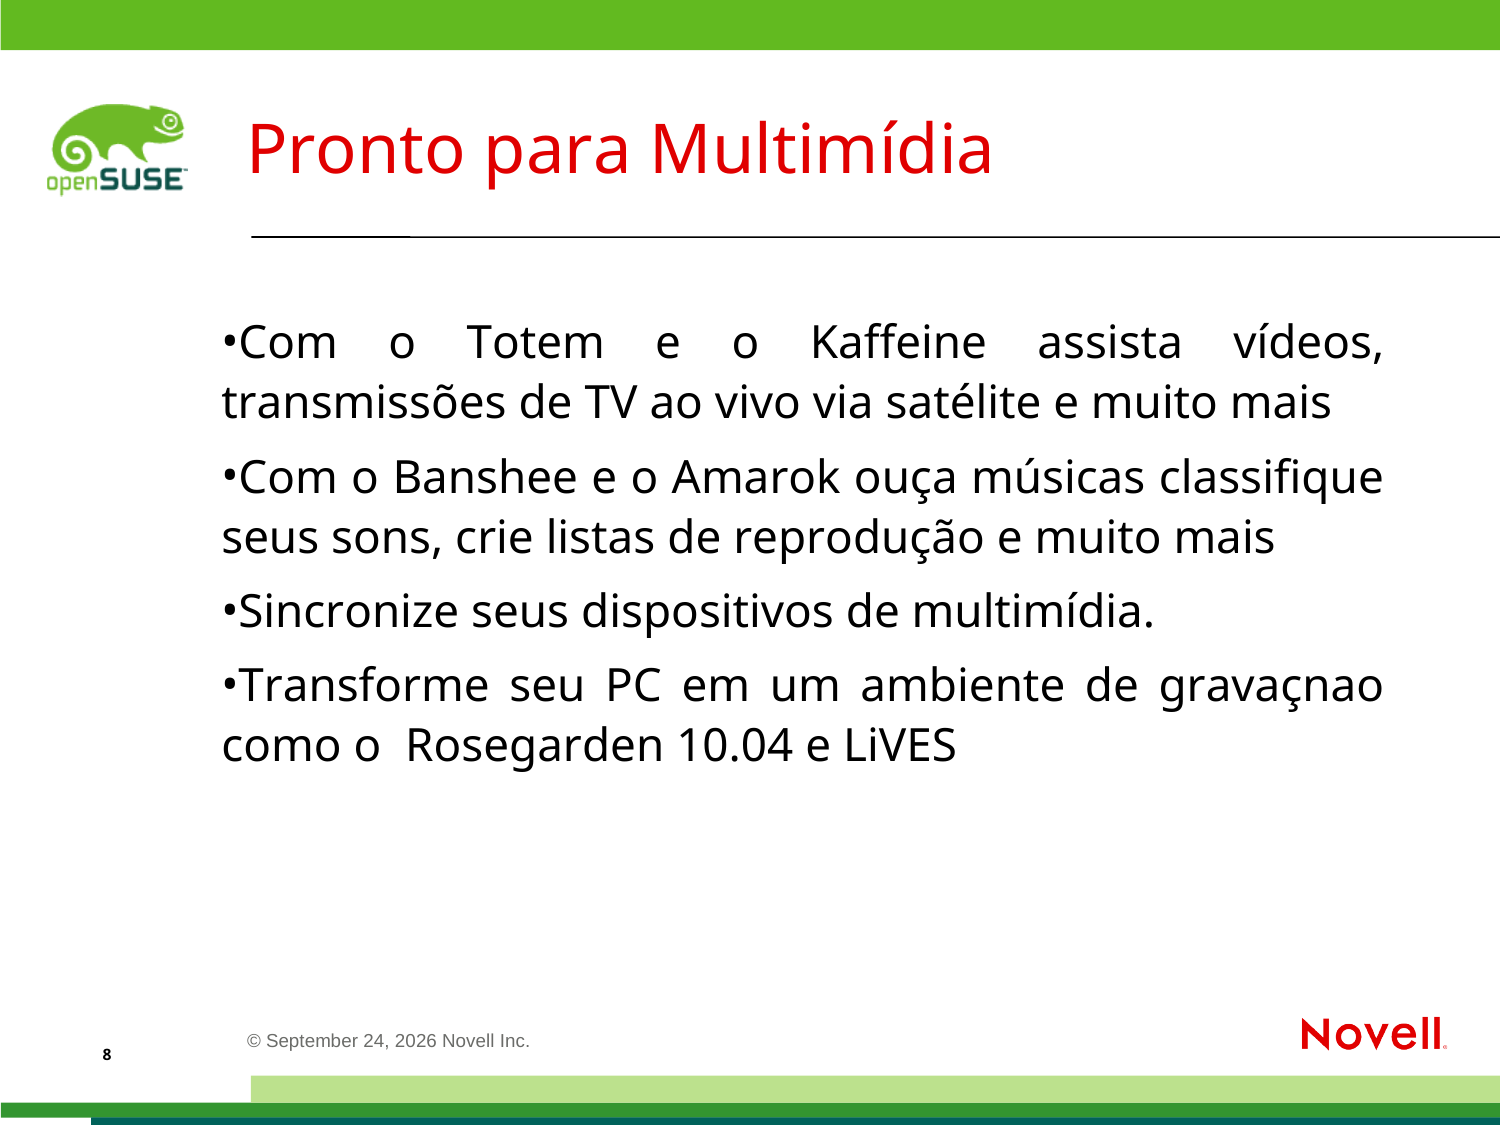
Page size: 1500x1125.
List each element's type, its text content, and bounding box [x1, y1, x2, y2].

picture [47, 104, 188, 197]
list Com o Totem e o Kaffeine assista vídeos, transmissões de TV ao vivo via satélite e muito mais Com o Banshee e o Amarok ouça músicas classifique seus sons, crie listas de reprodução e muito mais Sincronize seus dispositivos de multimídia. Transforme seu PC em um ambiente de gravaçnao como o Rosegarden 10.04 e LiVES [206, 303, 1423, 789]
title Pronto para Multimídia [246, 60, 1409, 239]
picture [1295, 1011, 1453, 1056]
